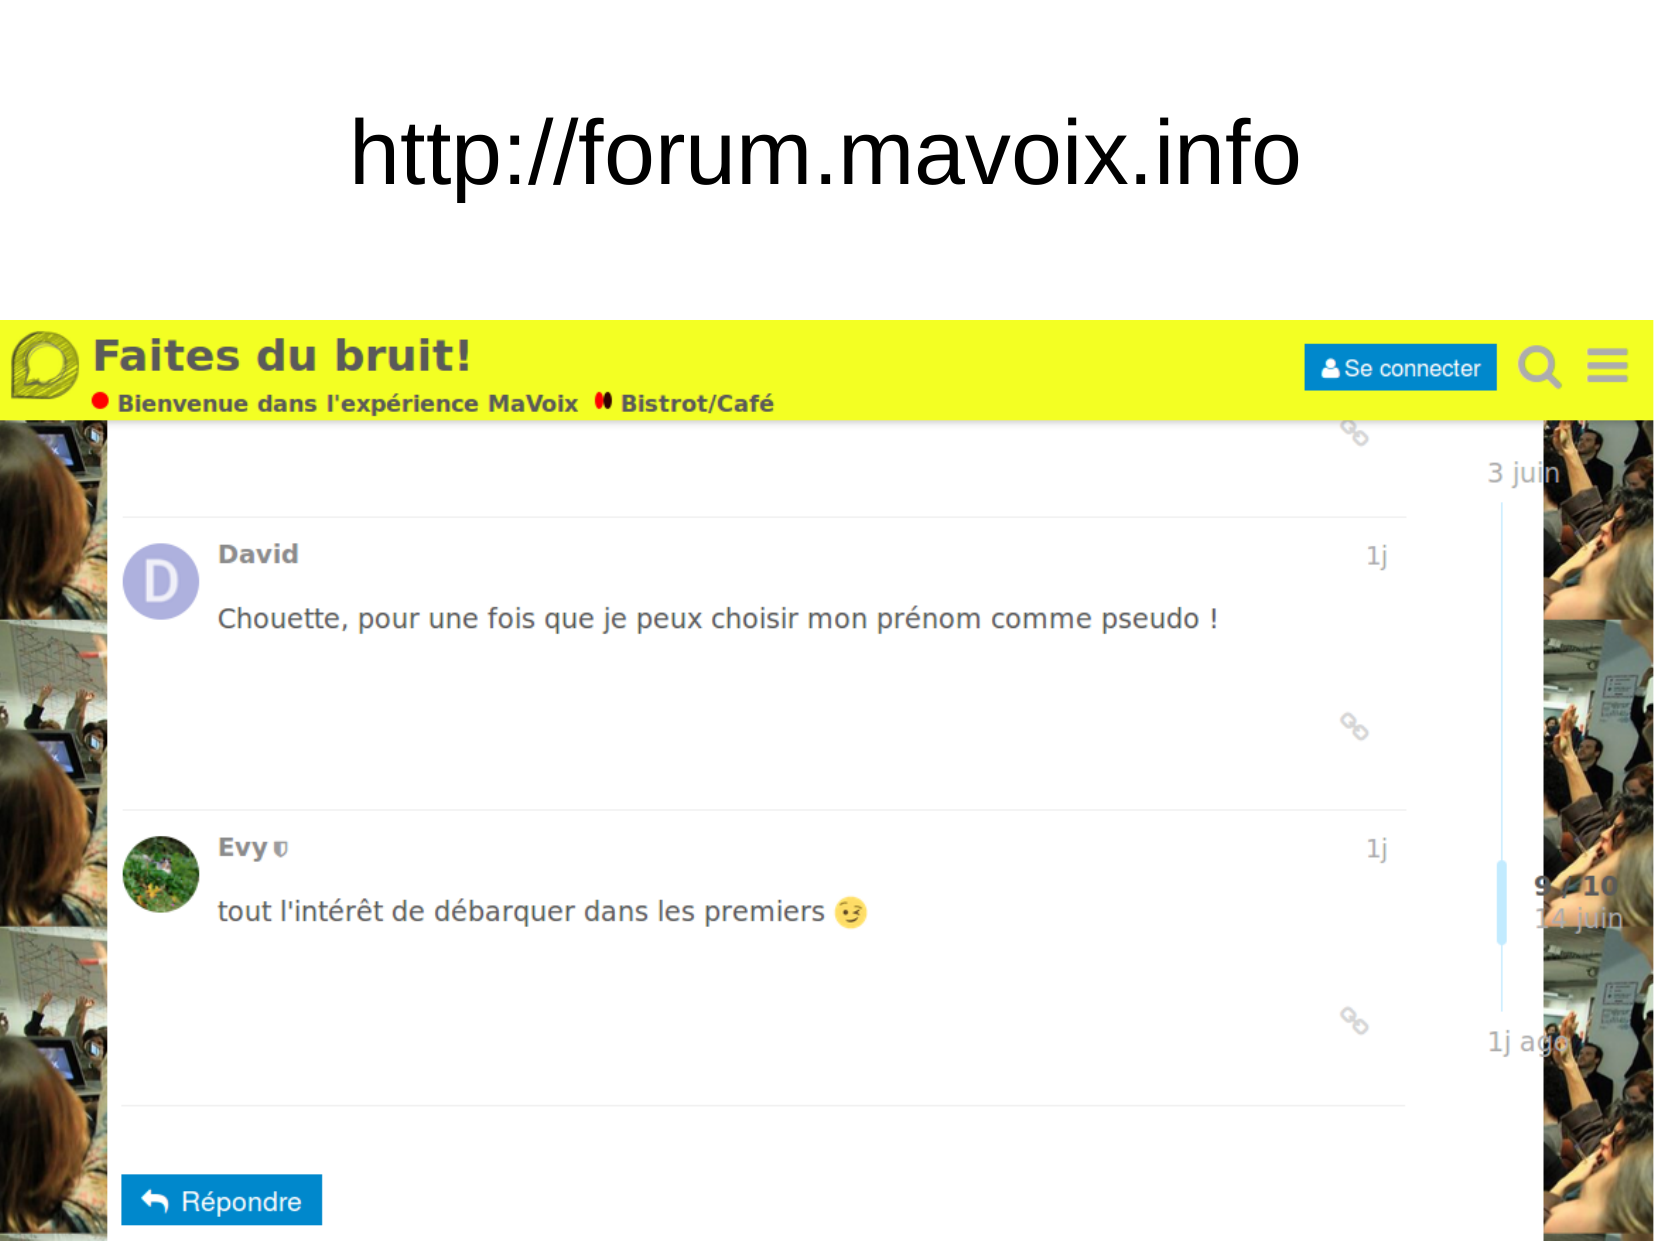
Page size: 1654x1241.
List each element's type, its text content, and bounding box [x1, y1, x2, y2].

picture [0, 320, 1654, 1241]
title http://forum.mavoix.info [82, 49, 1571, 257]
